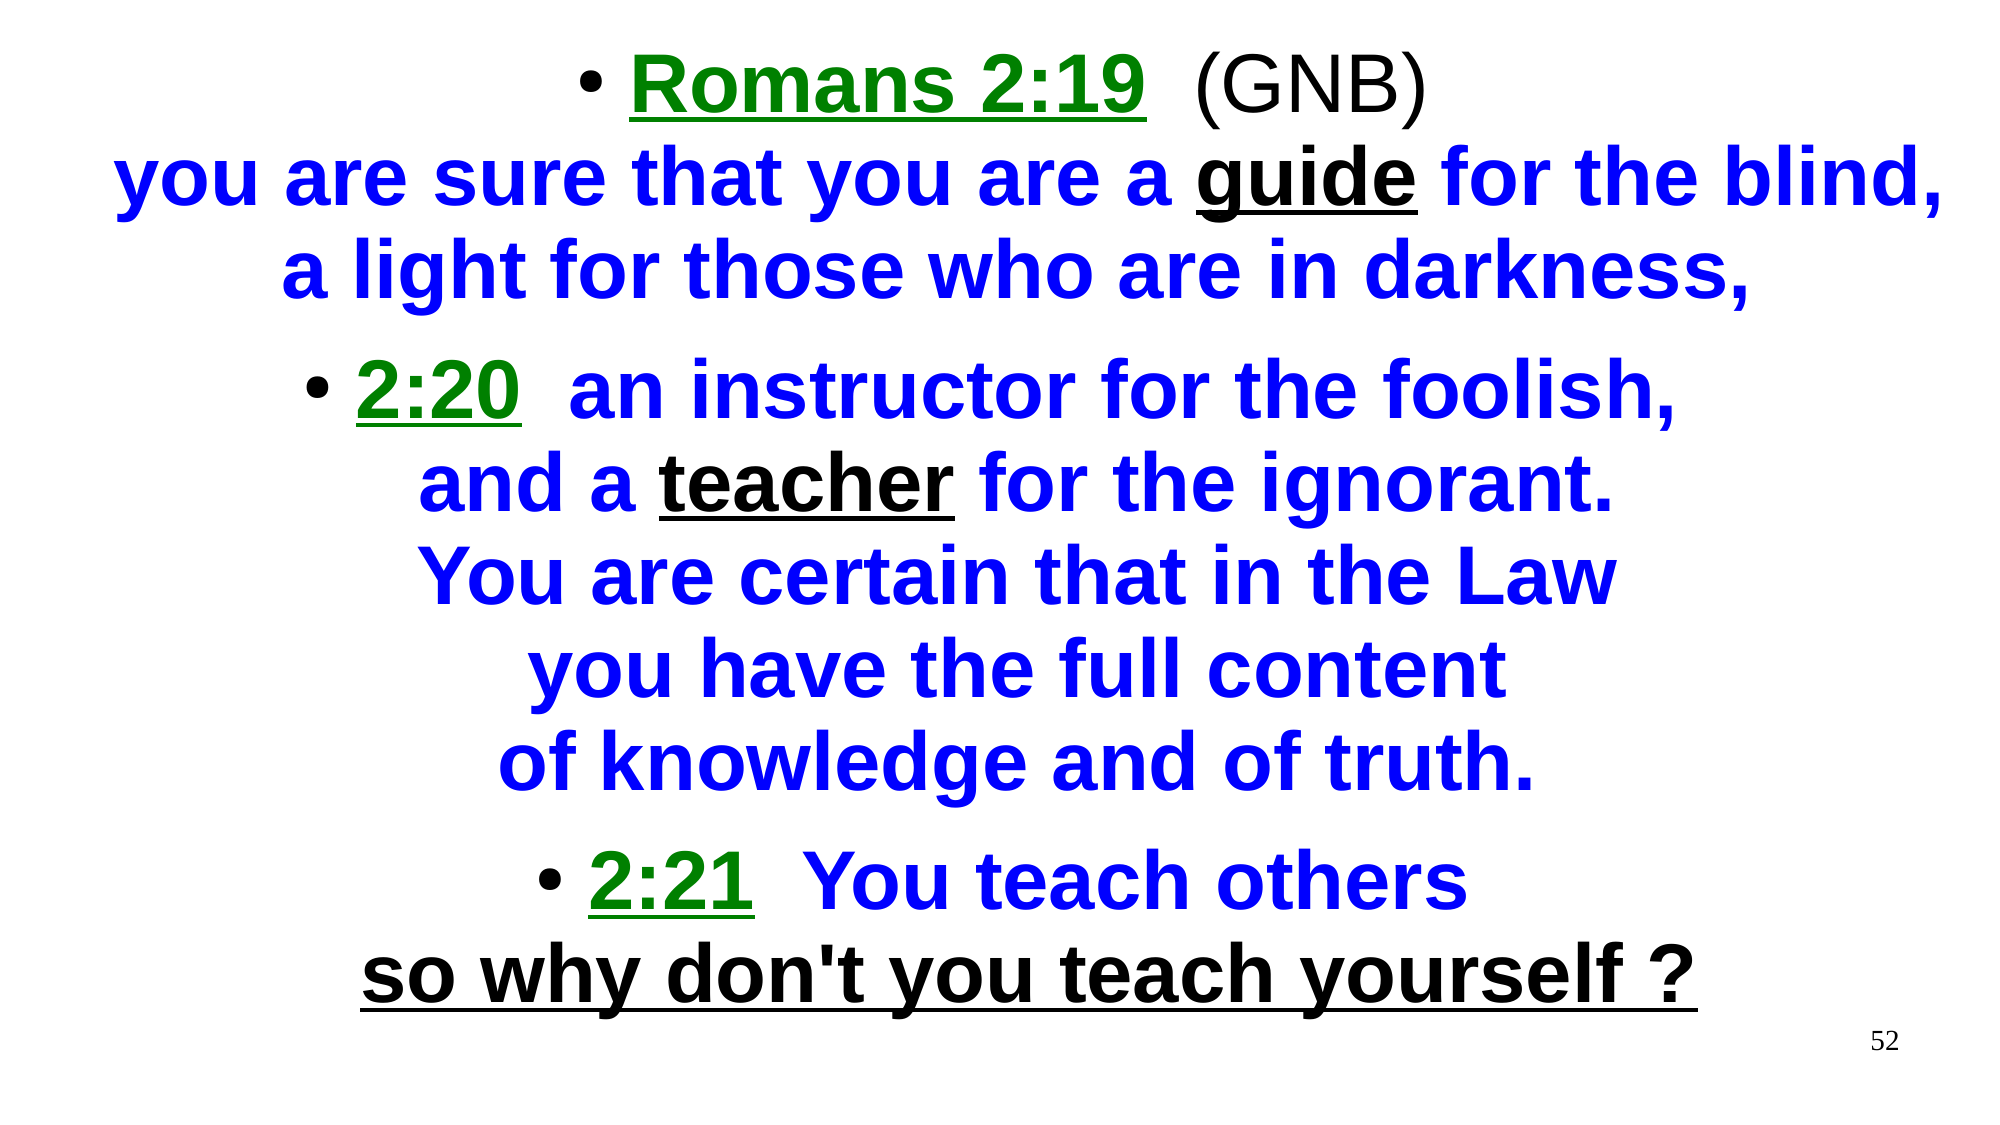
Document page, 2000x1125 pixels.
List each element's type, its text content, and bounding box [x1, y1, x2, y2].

list Romans 2:19 (GNB) you are sure that you are a guide for the blind, a light for those who are in darkness, 2:20 an instructor for the foolish, and a teacher for the ignorant. You are certain that in the Law you have the full content of knowledge and of truth. 2:21 You teach others so why don't you teach yourself ? [37, 37, 1951, 1088]
